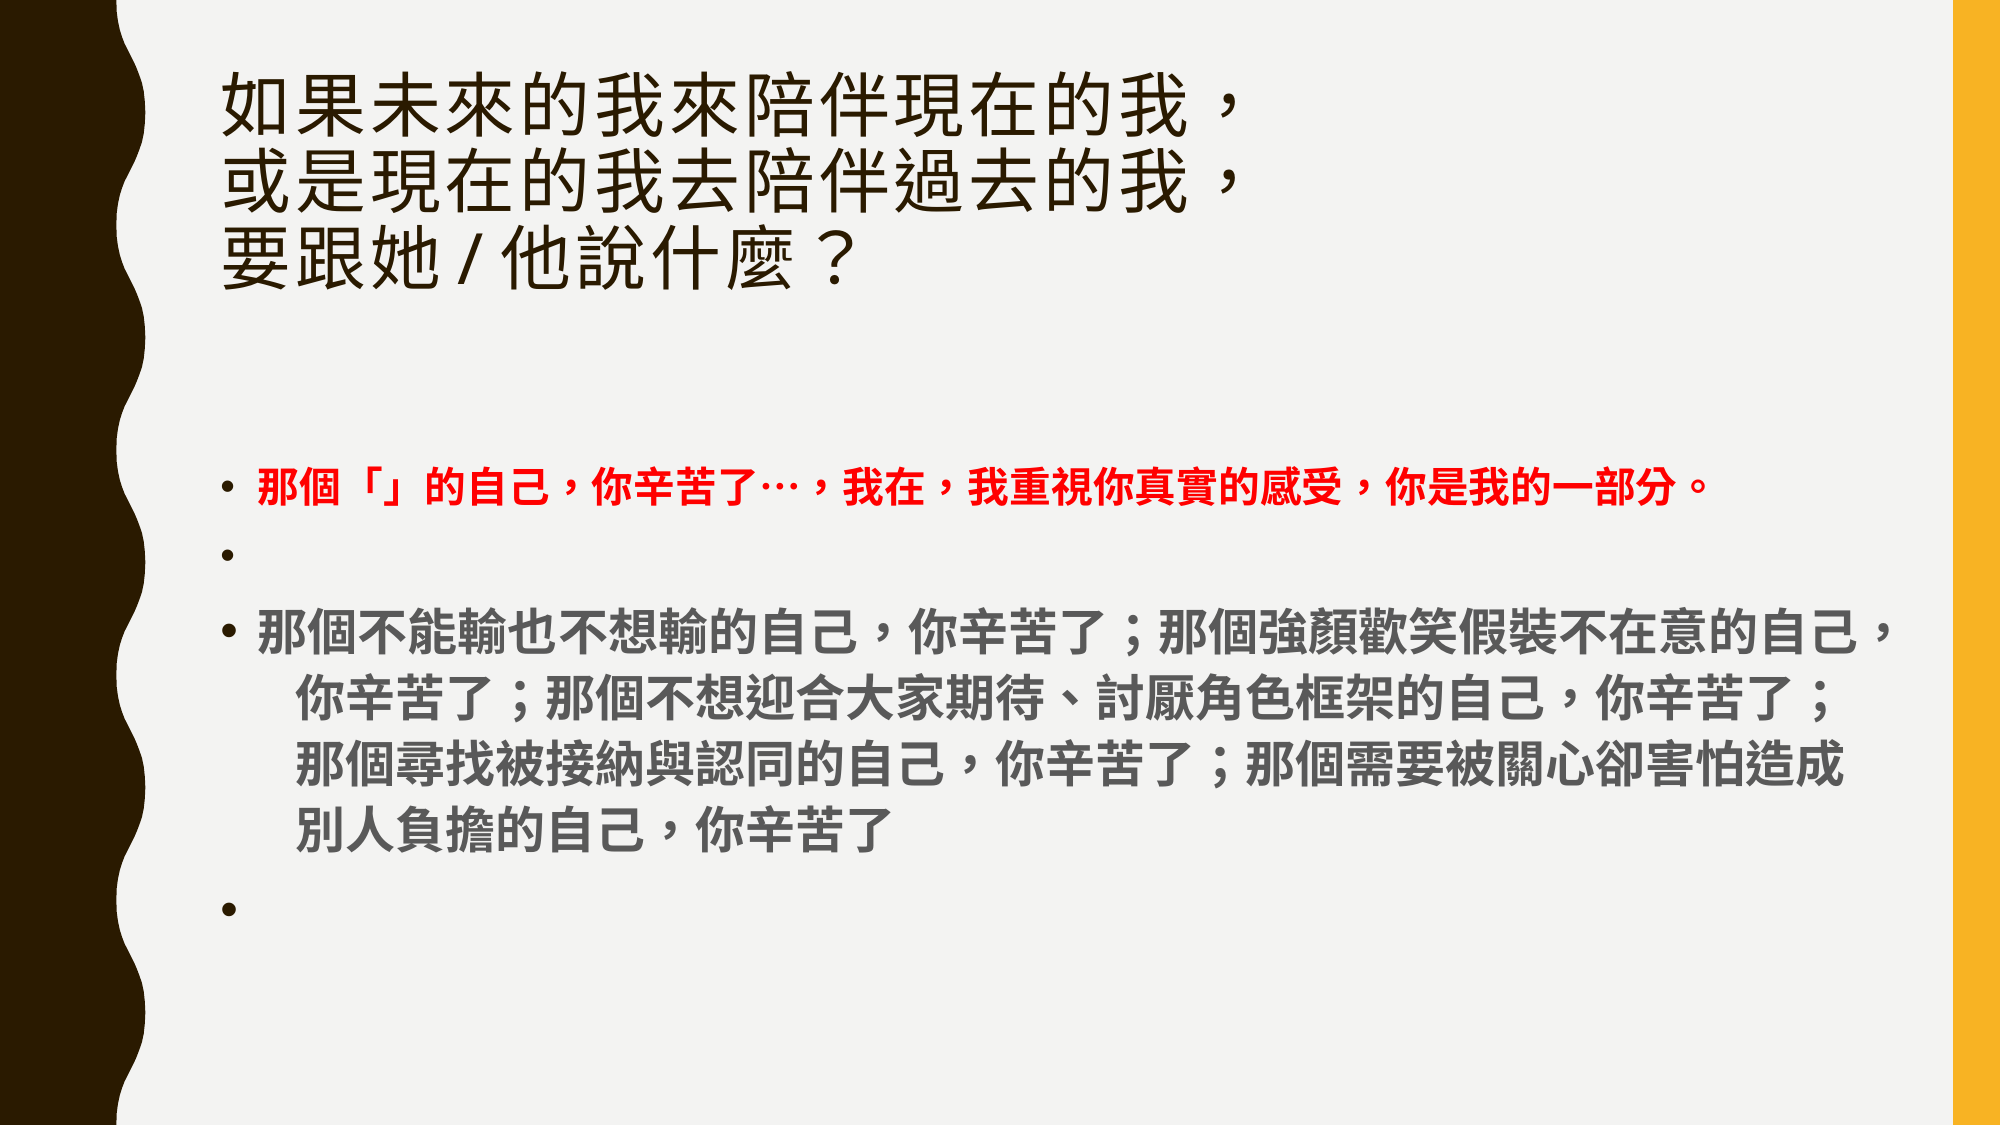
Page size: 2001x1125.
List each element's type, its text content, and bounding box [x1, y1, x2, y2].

title 如果未來的我來陪伴現在的我， 或是現在的我去陪伴過去的我， 要跟她/他說什麼？ [205, 62, 1876, 308]
list 那個「」的自己，你辛苦了…，我在，我重視你真實的感受，你是我的一部分。 那個不能輸也不想輸的自己，你辛苦了；那個強顏歡笑假裝不在意的自己，你辛苦了；那個不想迎合大家期待、討厭角色框架的自己，你辛苦了；那個尋找被接納與認同的自己，你辛苦了；那個需要被關心卻害怕造成別人負擔的自己，你辛苦了 [205, 448, 1876, 965]
